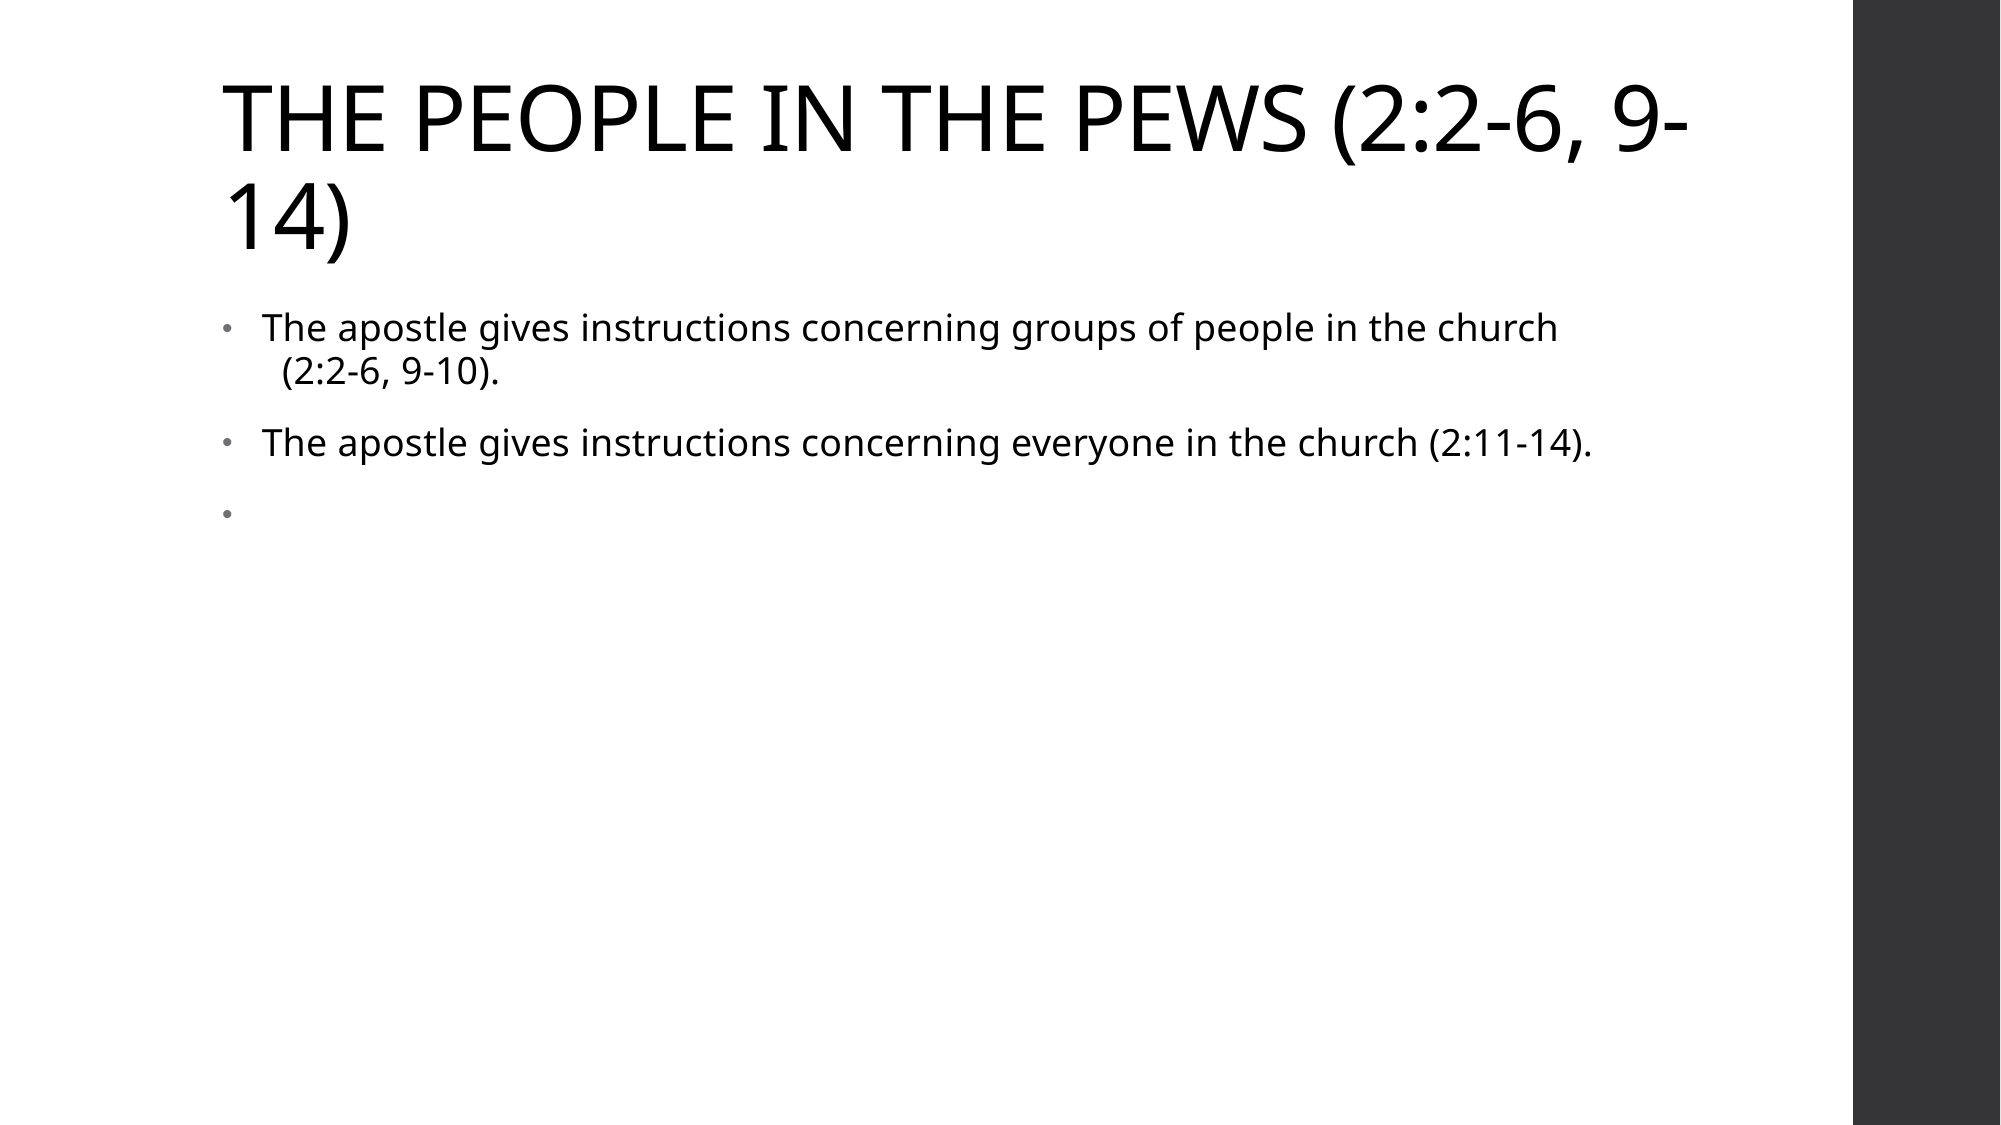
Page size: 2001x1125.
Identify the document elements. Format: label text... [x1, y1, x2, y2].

title THE PEOPLE IN THE PEWS (2:2-6, 9-14) [206, 60, 1797, 278]
list The apostle gives instructions concerning groups of people in the church (2:2-6, 9-10). The apostle gives instructions concerning everyone in the church (2:11-14). [206, 299, 1617, 1014]
